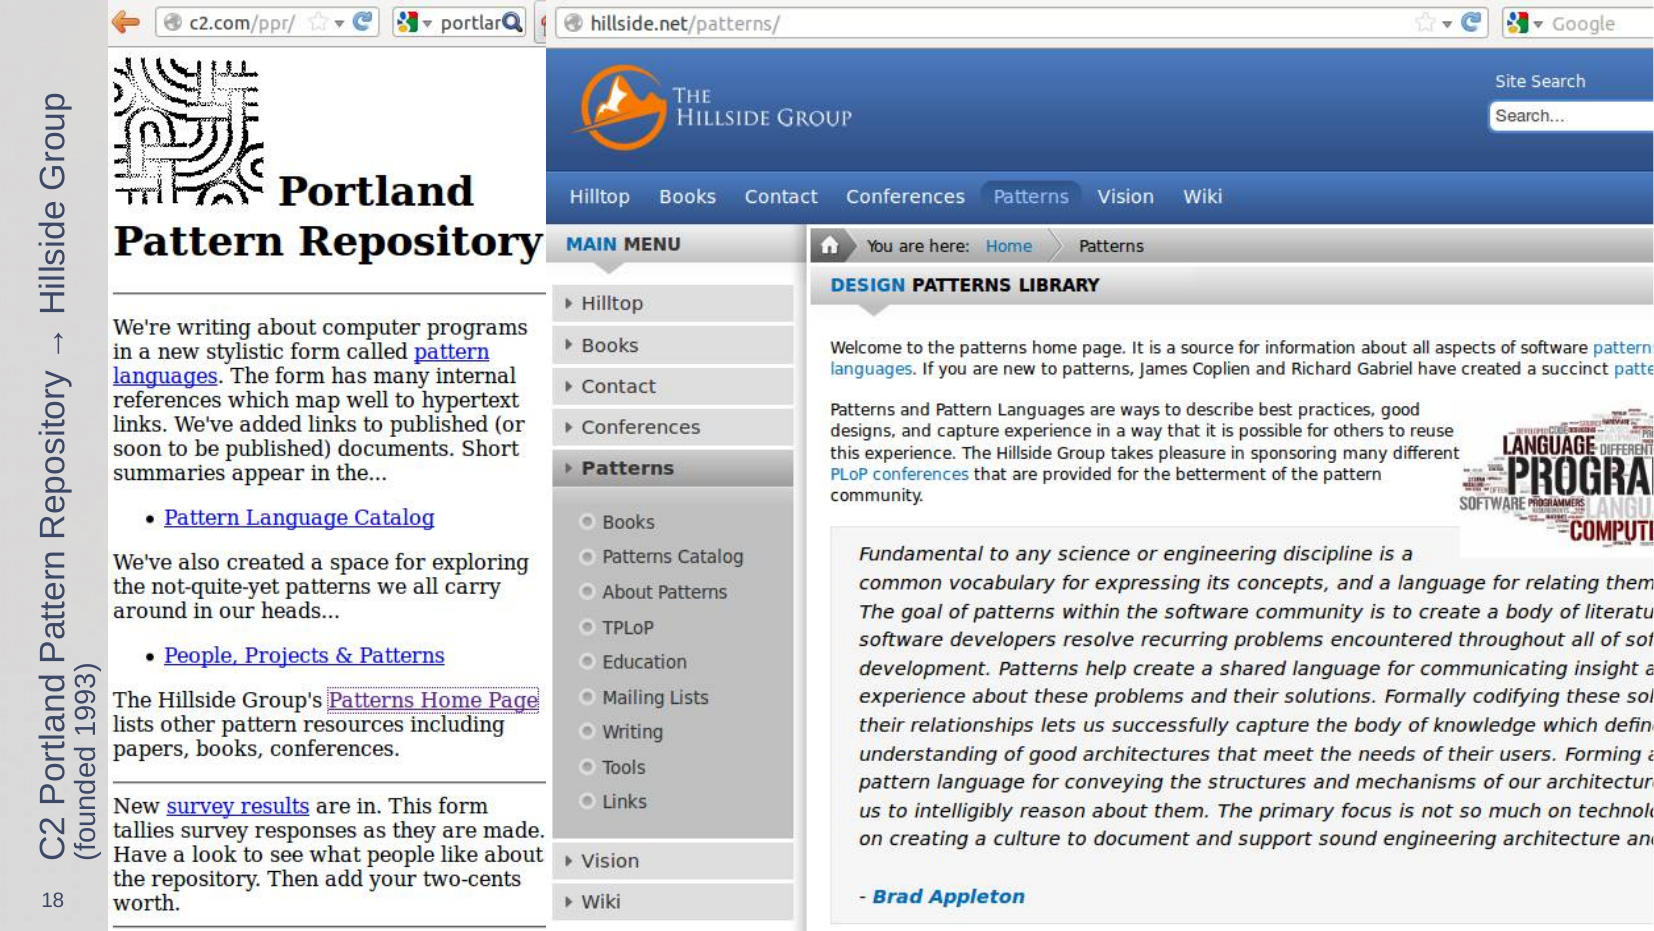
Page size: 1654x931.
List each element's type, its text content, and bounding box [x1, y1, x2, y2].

text_box 1967 Pattern Manual [0, 0, 108, 931]
title C2 Portland Pattern Repository → Hillside Group (founded 1993) [35, 52, 108, 862]
picture [108, 0, 1654, 931]
